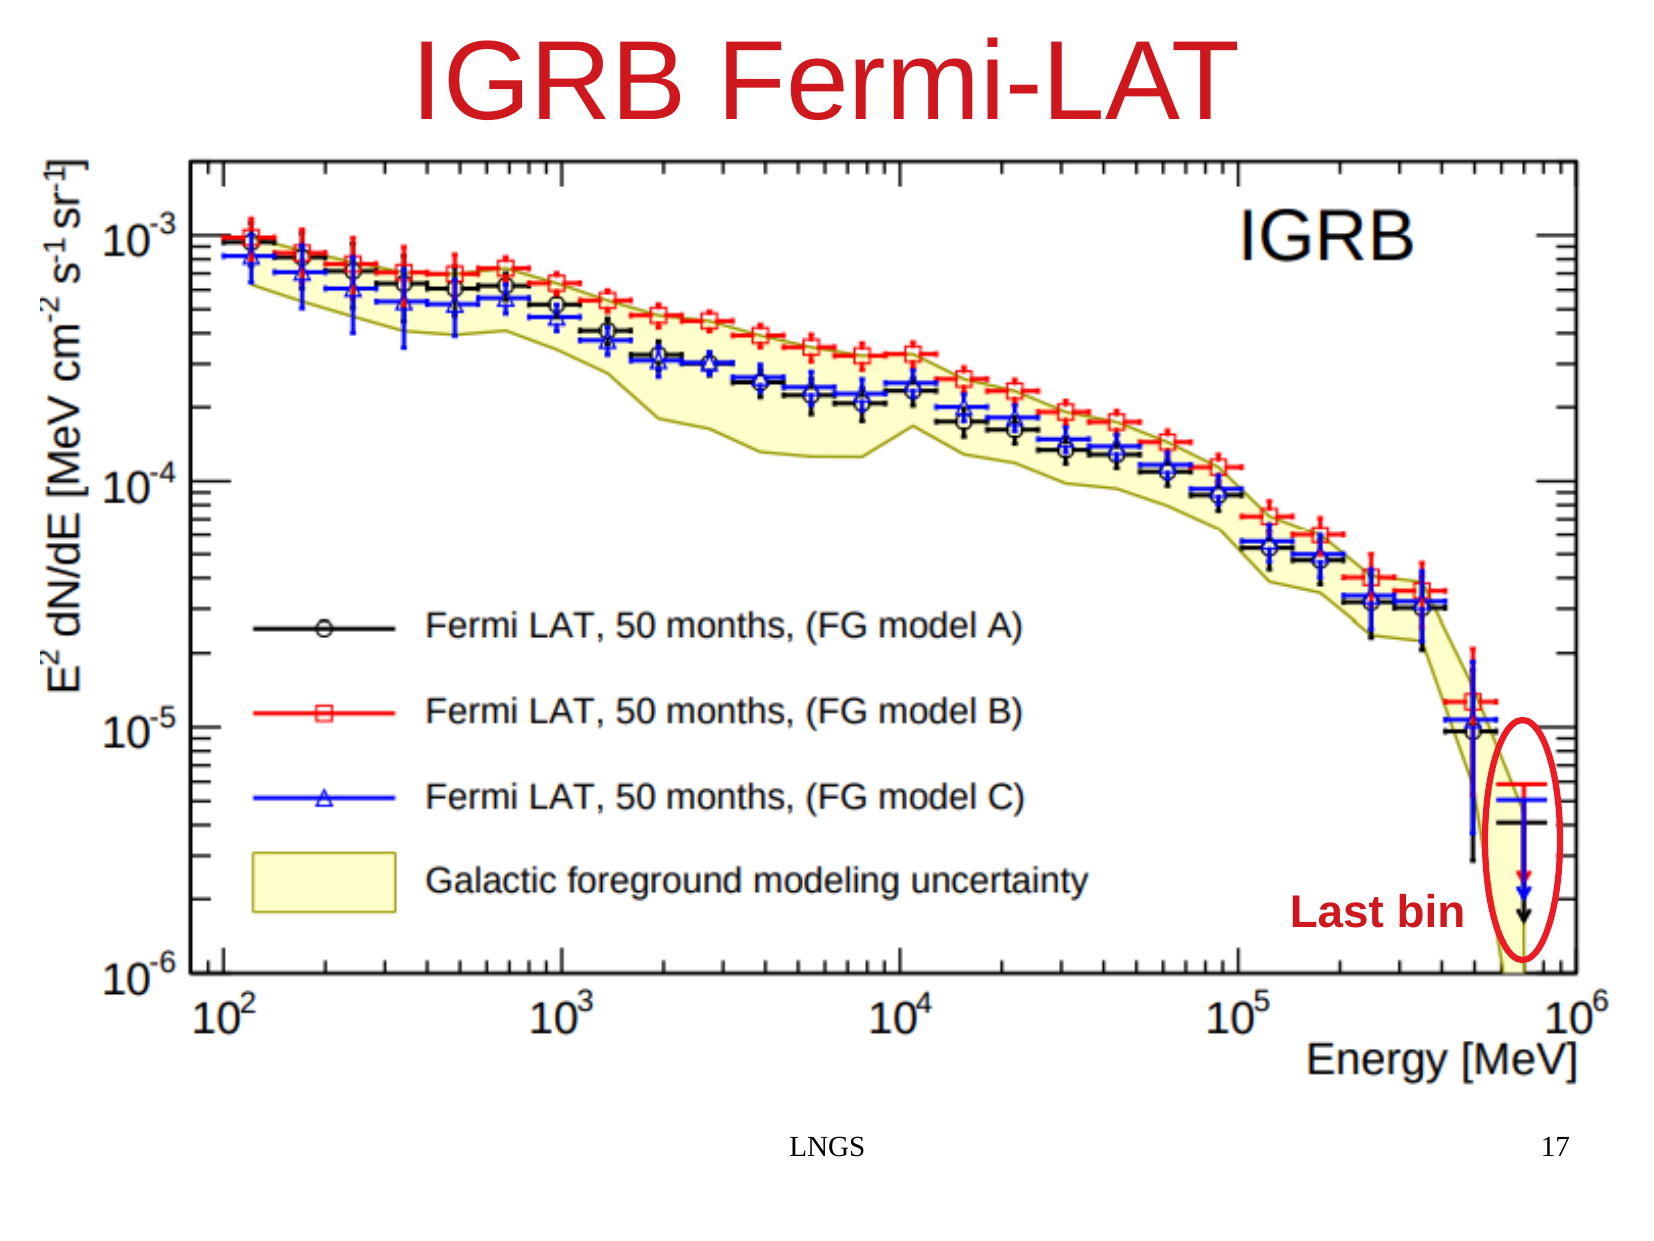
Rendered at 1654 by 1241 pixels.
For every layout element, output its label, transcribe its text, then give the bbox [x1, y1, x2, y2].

text_box [1485, 720, 1561, 961]
picture [40, 134, 1621, 1096]
text_box Last bin [1275, 878, 1481, 946]
title IGRB Fermi-LAT [82, 0, 1571, 134]
